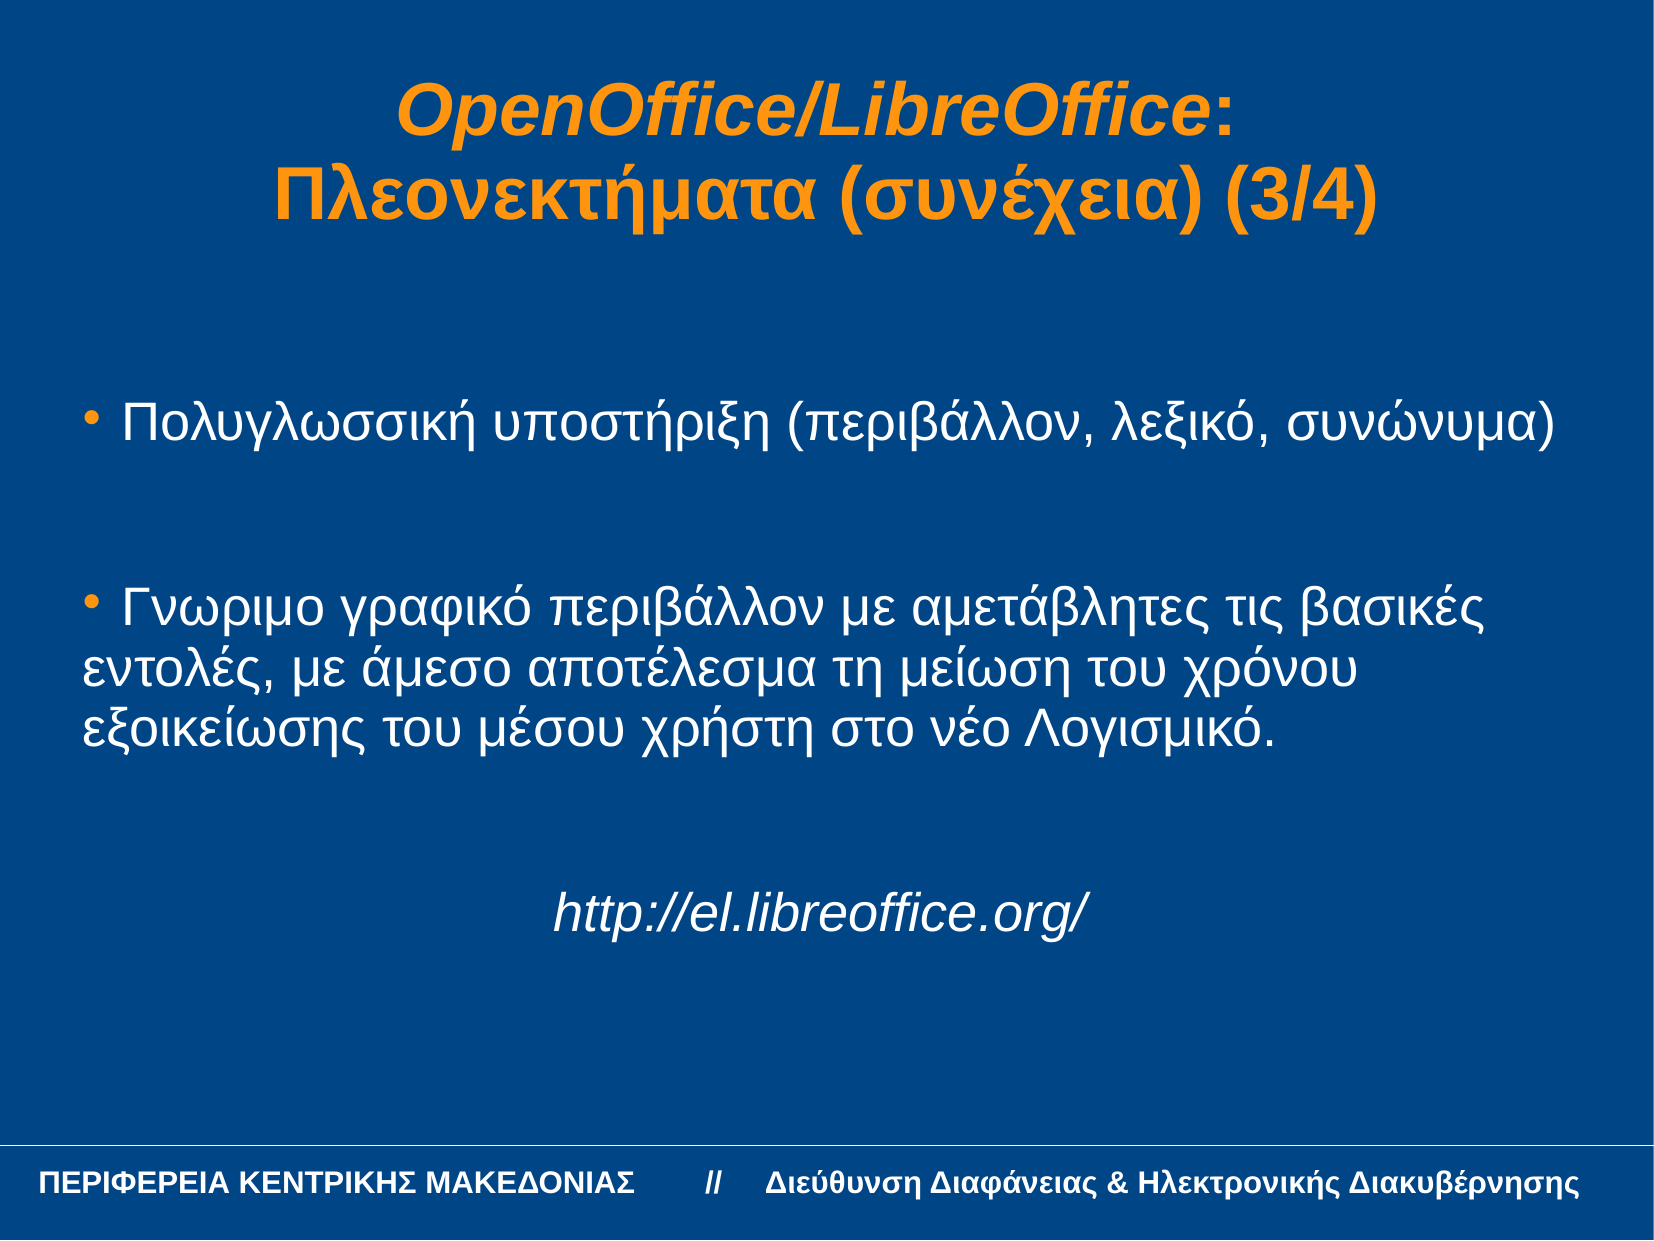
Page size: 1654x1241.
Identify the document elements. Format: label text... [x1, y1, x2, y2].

text_box ΠΕΡΙΦΕΡΕΙΑ ΚΕΝΤΡΙΚΗΣ ΜΑΚΕΔΟΝΙΑΣ // Διεύθυνση Διαφάνειας & Ηλεκτρονικής Διακυβέρνησης [23, 1157, 1654, 1208]
text_box OpenOffice/LibreOffice: Πλεονεκτήματα (συνέχεια) (3/4) [82, 47, 1571, 252]
list Πολυγλωσσική υποστήριξη (περιβάλλον, λεξικό, συνώνυμα) Γνωριμο γραφικό περιβάλλον με αμετάβλητες τις βασικές εντολές, με άμεσο αποτέλεσμα τη μείωση του χρόνου εξοικείωσης του μέσου χρήστη στο νέο Λογισμικό. http://el.libreoffice.org/ [82, 290, 1571, 1010]
